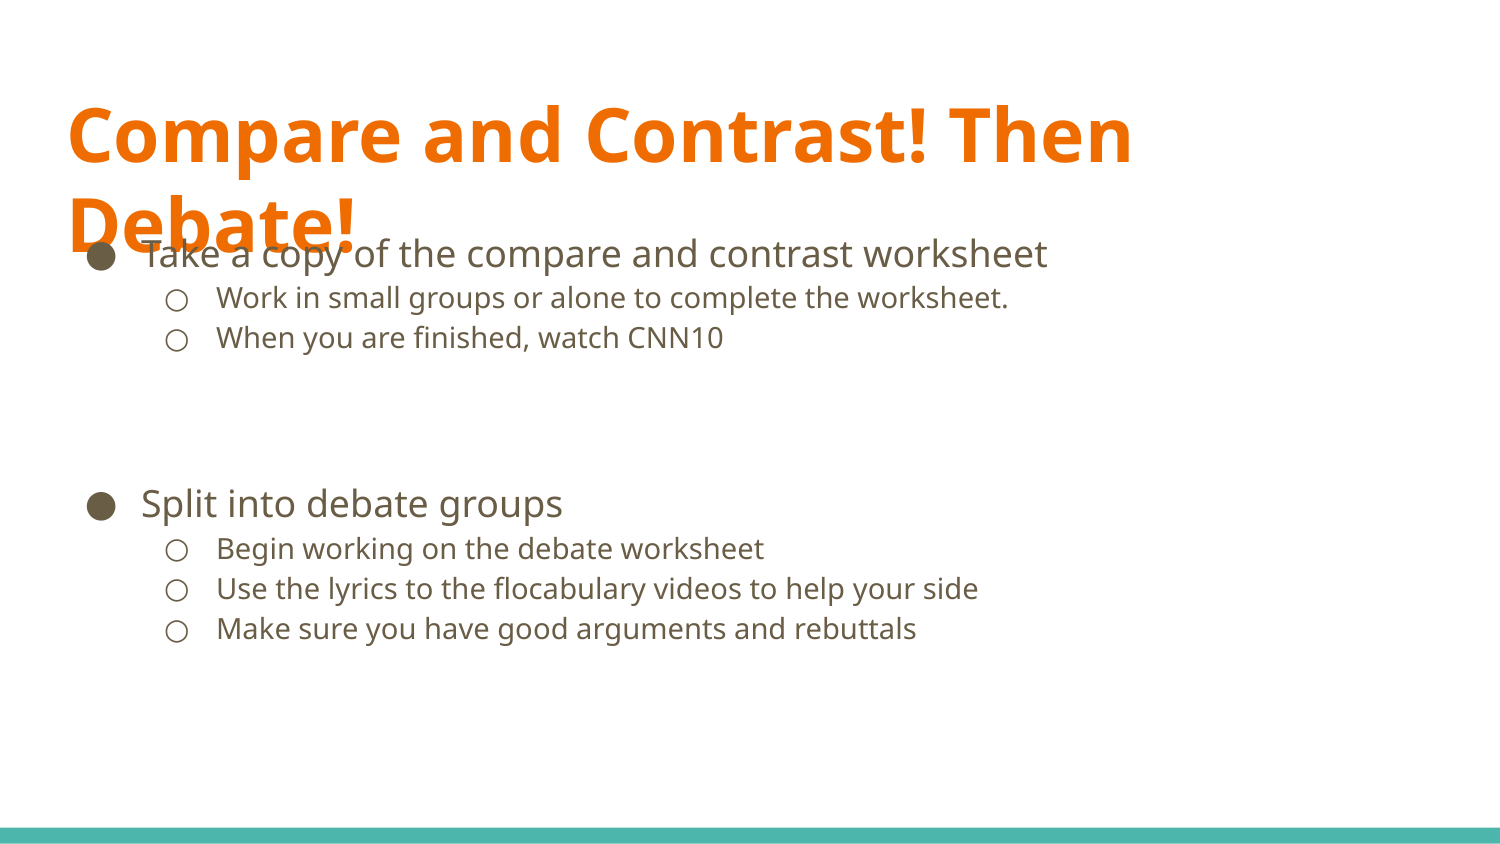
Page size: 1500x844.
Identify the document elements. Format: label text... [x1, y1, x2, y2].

title Compare and Contrast! Then Debate! [51, 72, 1449, 189]
list Take a copy of the compare and contrast worksheet Work in small groups or alone to complete the worksheet. When you are finished, watch CNN10 Split into debate groups Begin working on the debate worksheet Use the lyrics to the flocabulary videos to help your side Make sure you have good arguments and rebuttals [51, 207, 1449, 750]
